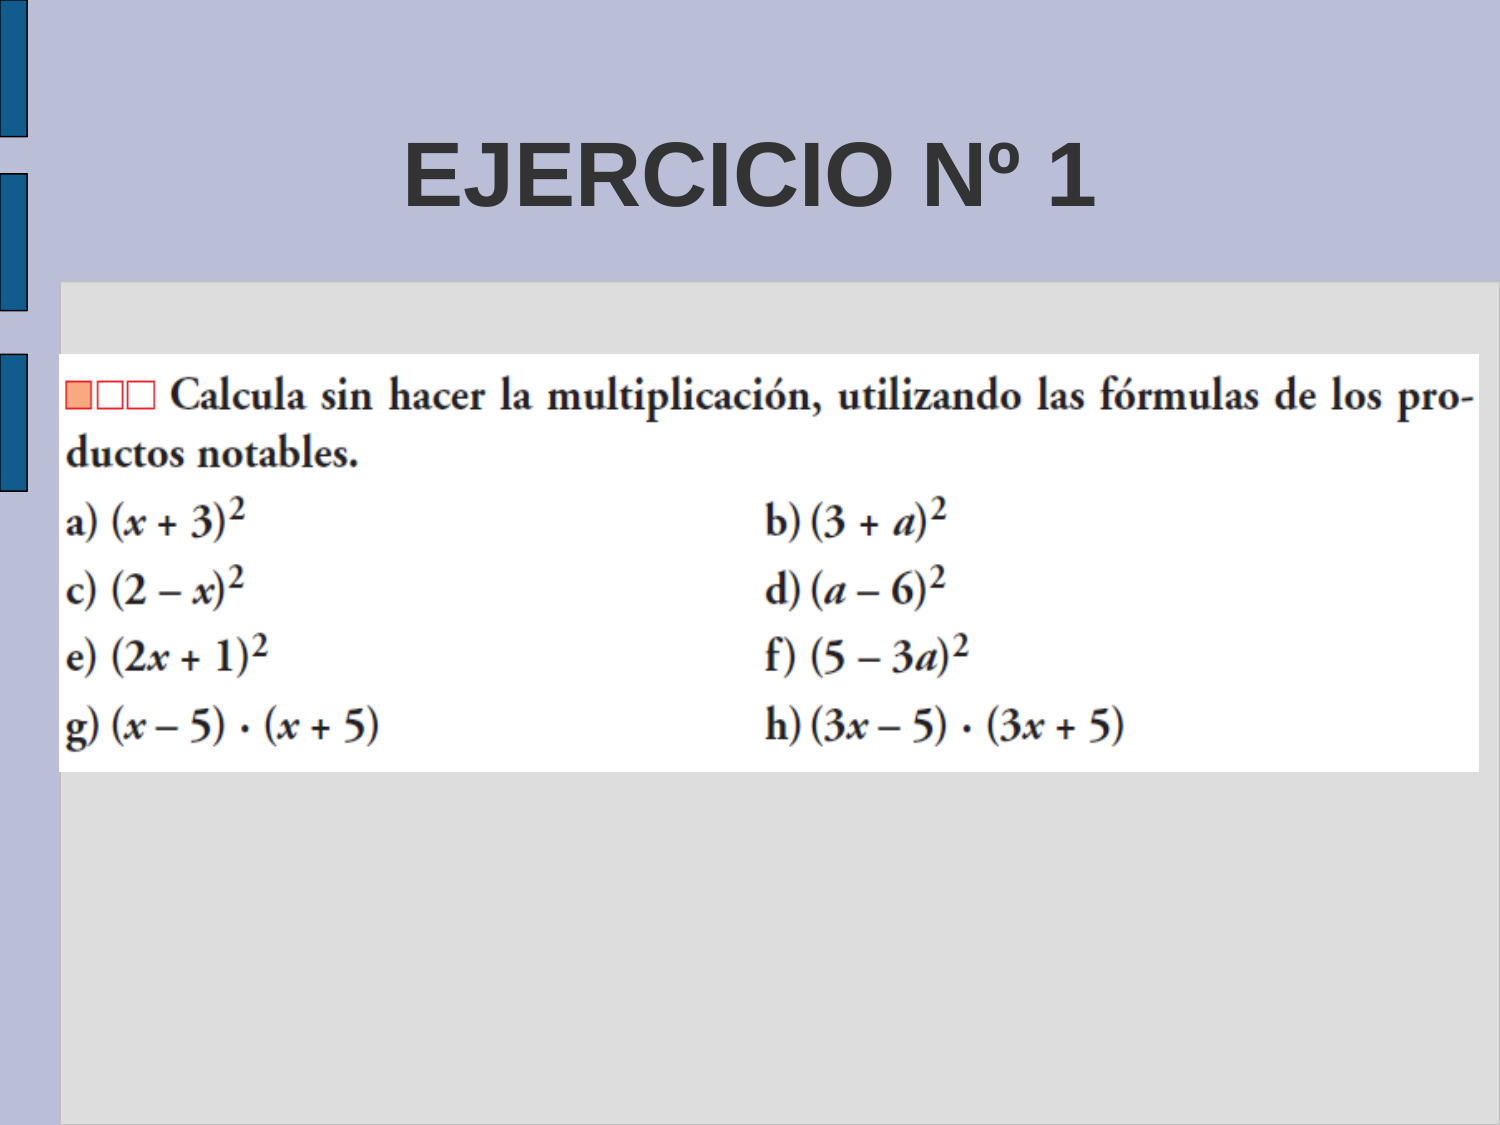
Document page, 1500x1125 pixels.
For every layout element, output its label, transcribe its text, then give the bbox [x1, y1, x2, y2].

title EJERCICIO Nº 1 [110, 80, 1391, 271]
picture [59, 354, 1479, 772]
